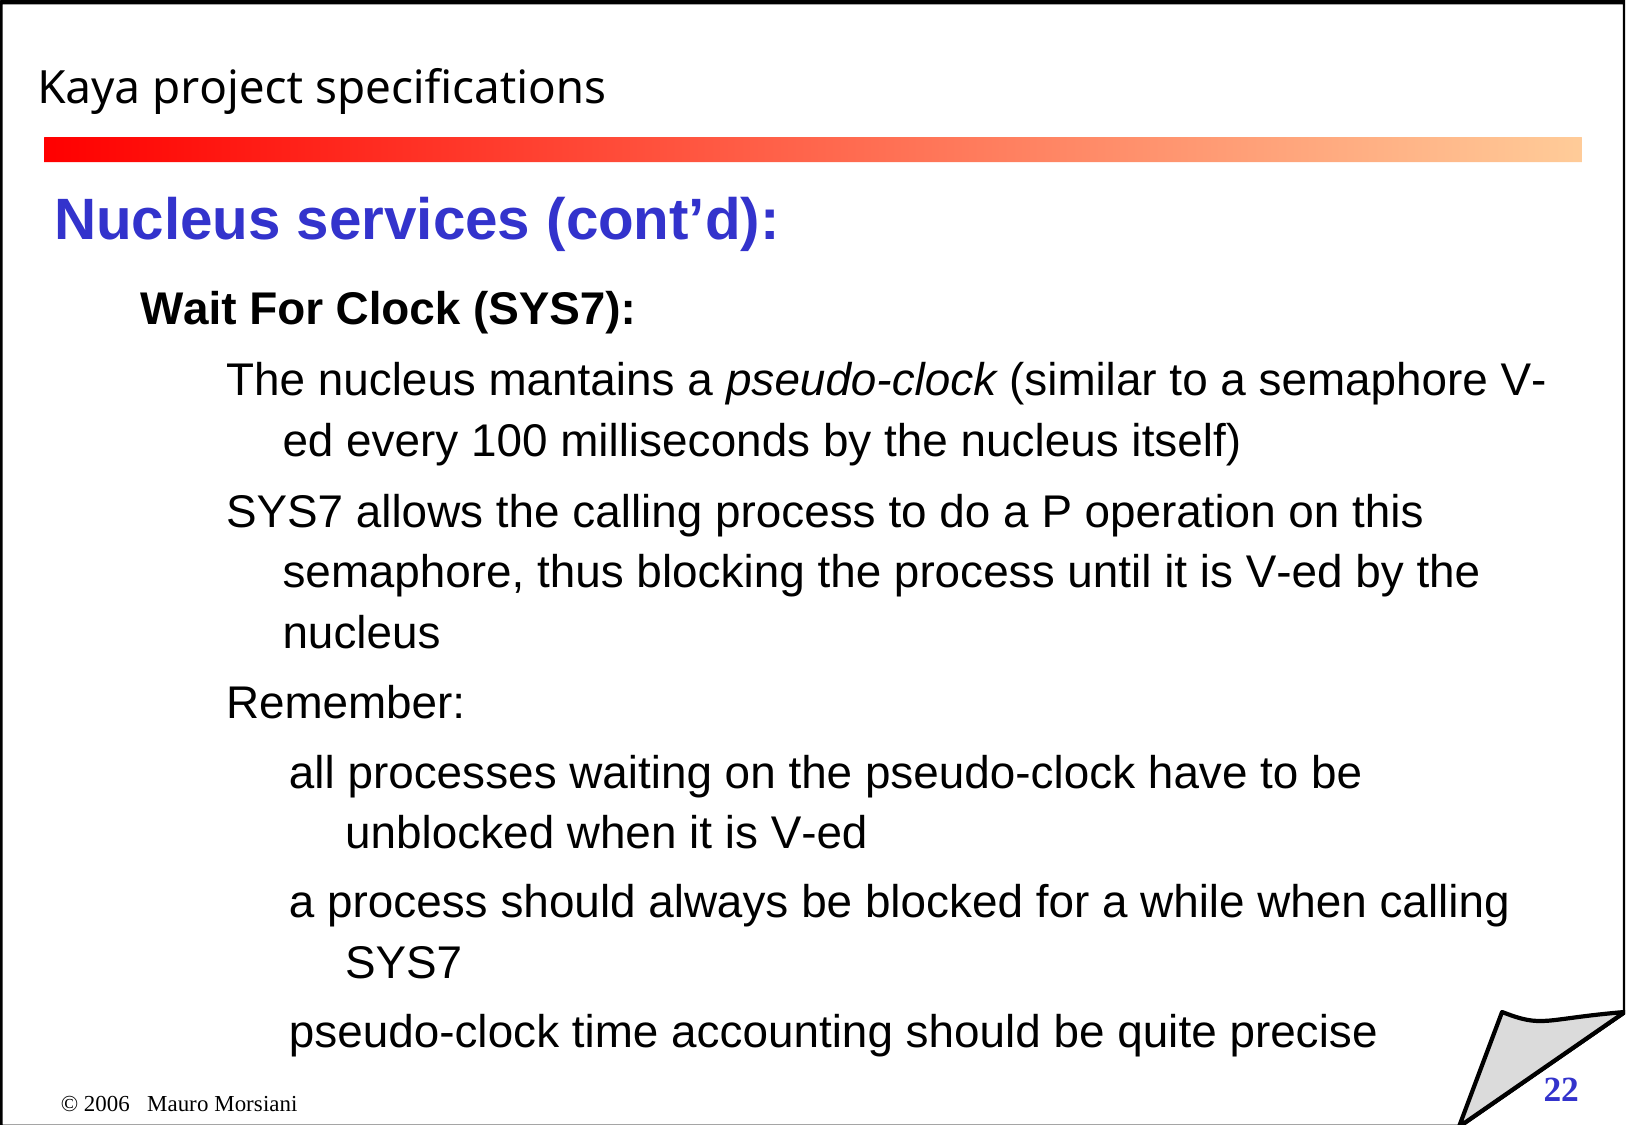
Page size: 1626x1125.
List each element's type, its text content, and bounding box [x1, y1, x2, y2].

title Kaya project specifications [37, 44, 1588, 131]
list Nucleus services (cont’d): Wait For Clock (SYS7): The nucleus mantains a pseudo-clock (similar to a semaphore V-ed every 100 milliseconds by the nucleus itself) SYS7 allows the calling process to do a P operation on this semaphore, thus blocking the process until it is V-ed by the nucleus Remember: all processes waiting on the pseudo-clock have to be unblocked when it is V-ed a process should always be blocked for a while when calling SYS7 pseudo-clock time accounting should be quite precise [54, 187, 1571, 1124]
